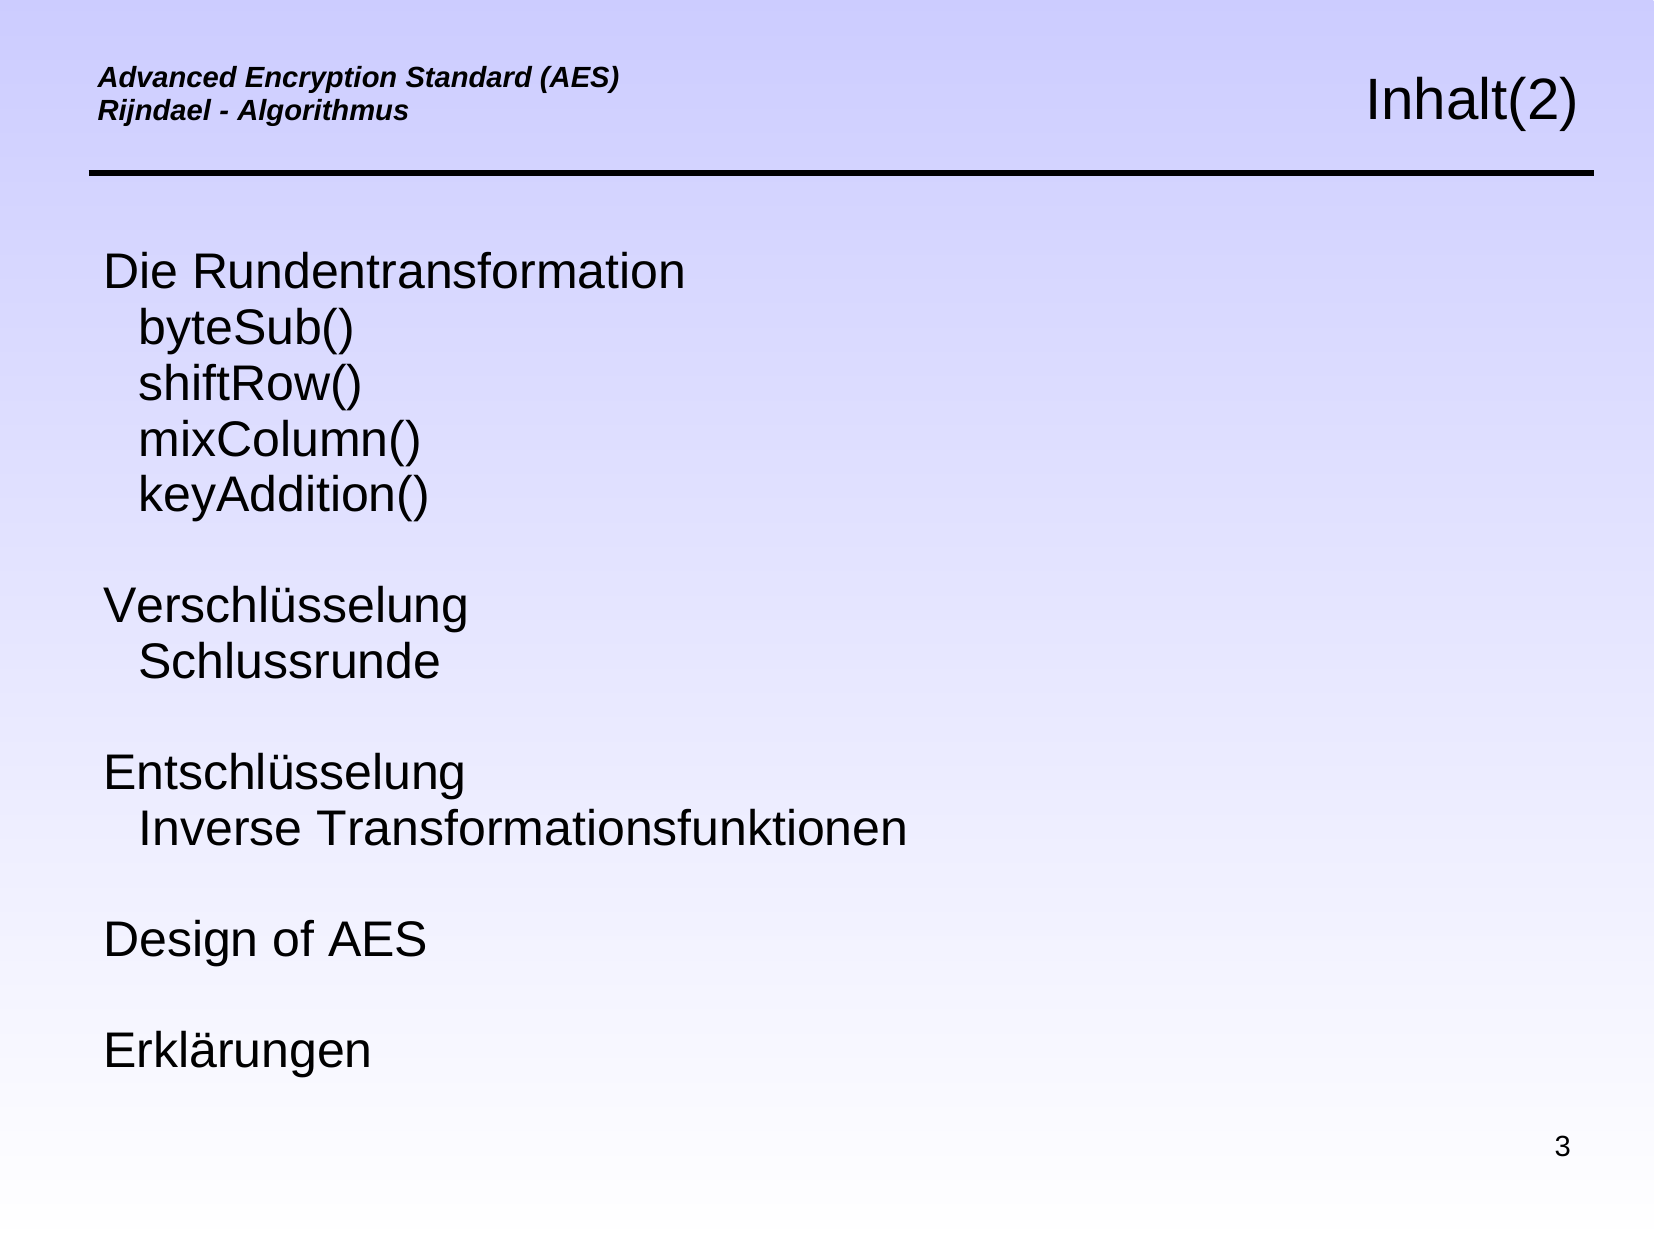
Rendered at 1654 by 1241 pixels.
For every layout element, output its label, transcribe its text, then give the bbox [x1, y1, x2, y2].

text_box Die Rundentransformation byteSub() shiftRow() mixColumn() keyAddition() Verschlüsselung Schlussrunde Entschlüsselung Inverse Transformationsfunktionen Design of AES Erklärungen [88, 236, 1565, 1090]
text_box Advanced Encryption Standard (AES) Rijndael - Algorithmus [82, 29, 650, 159]
text_box Inhalt(2) [767, 59, 1595, 139]
